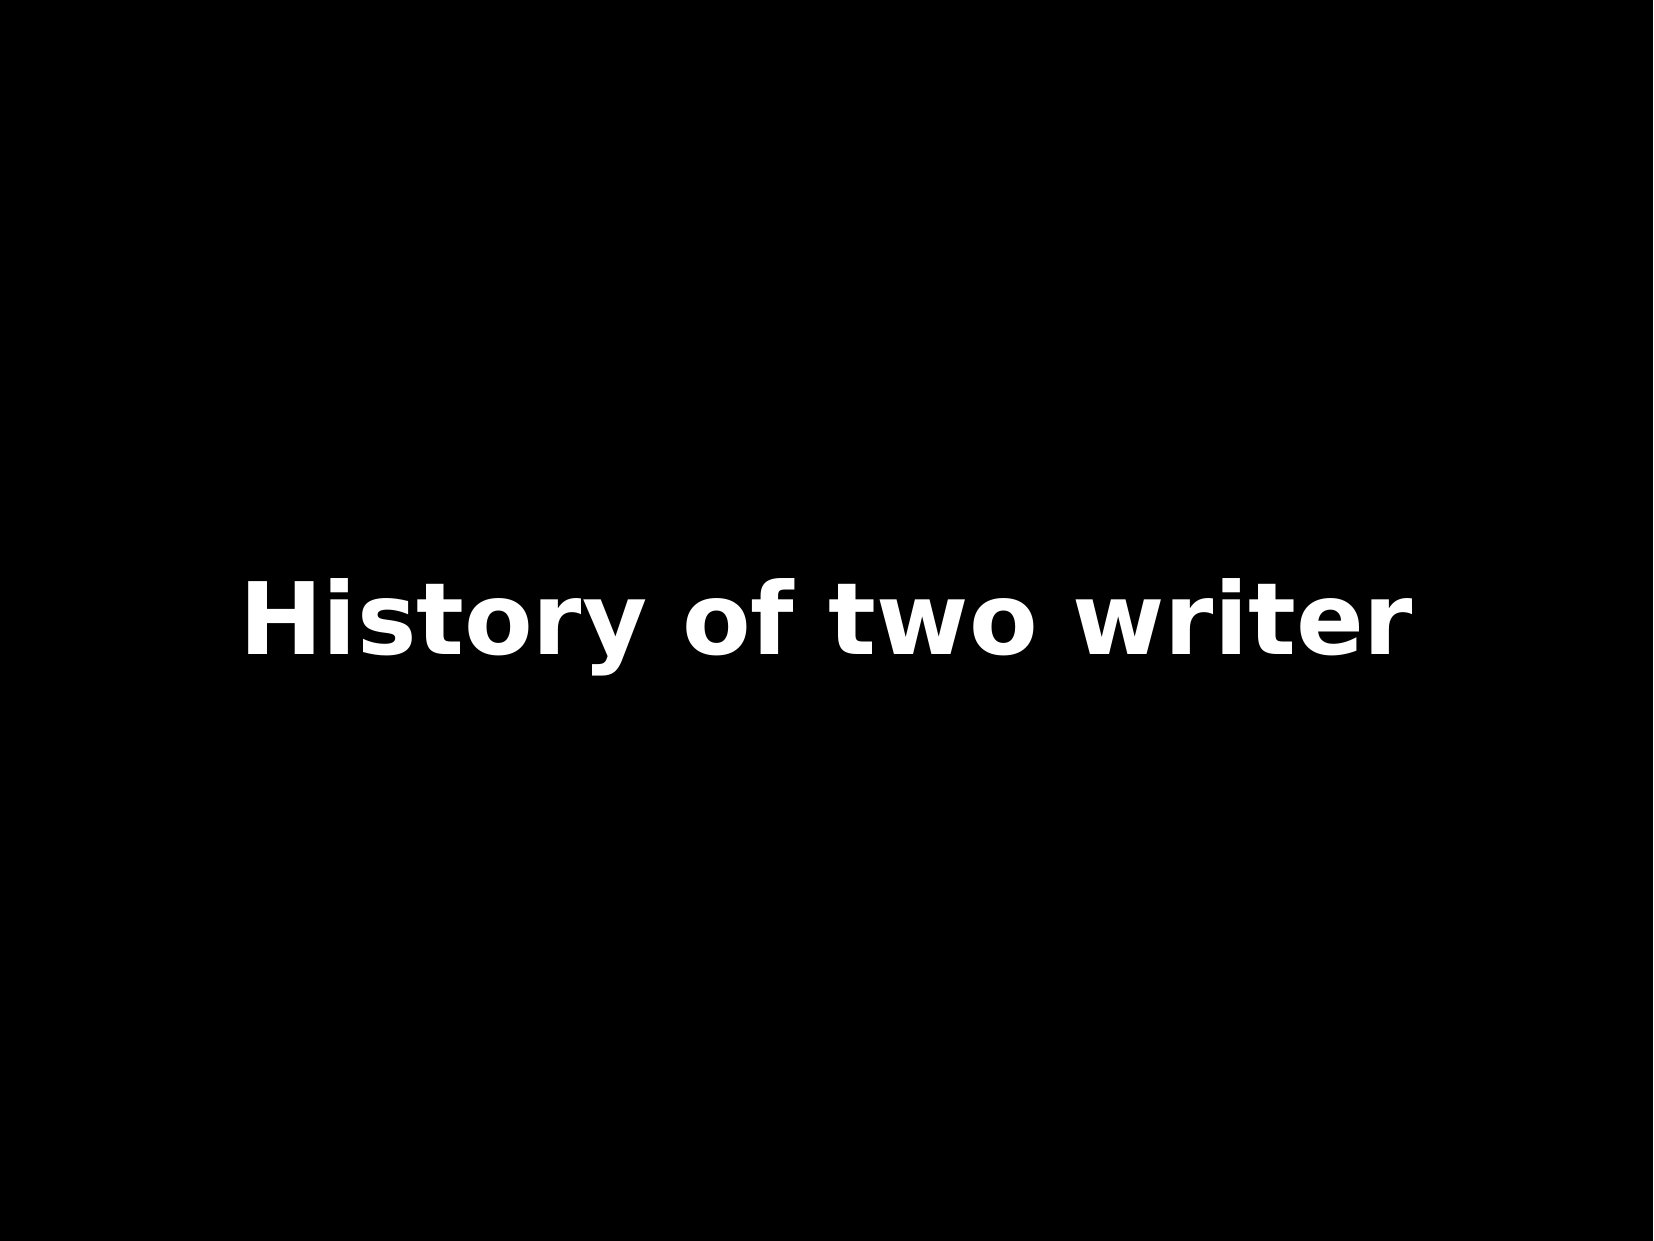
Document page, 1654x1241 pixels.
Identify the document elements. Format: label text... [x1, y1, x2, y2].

subtitle History of two writer [82, 218, 1571, 1023]
